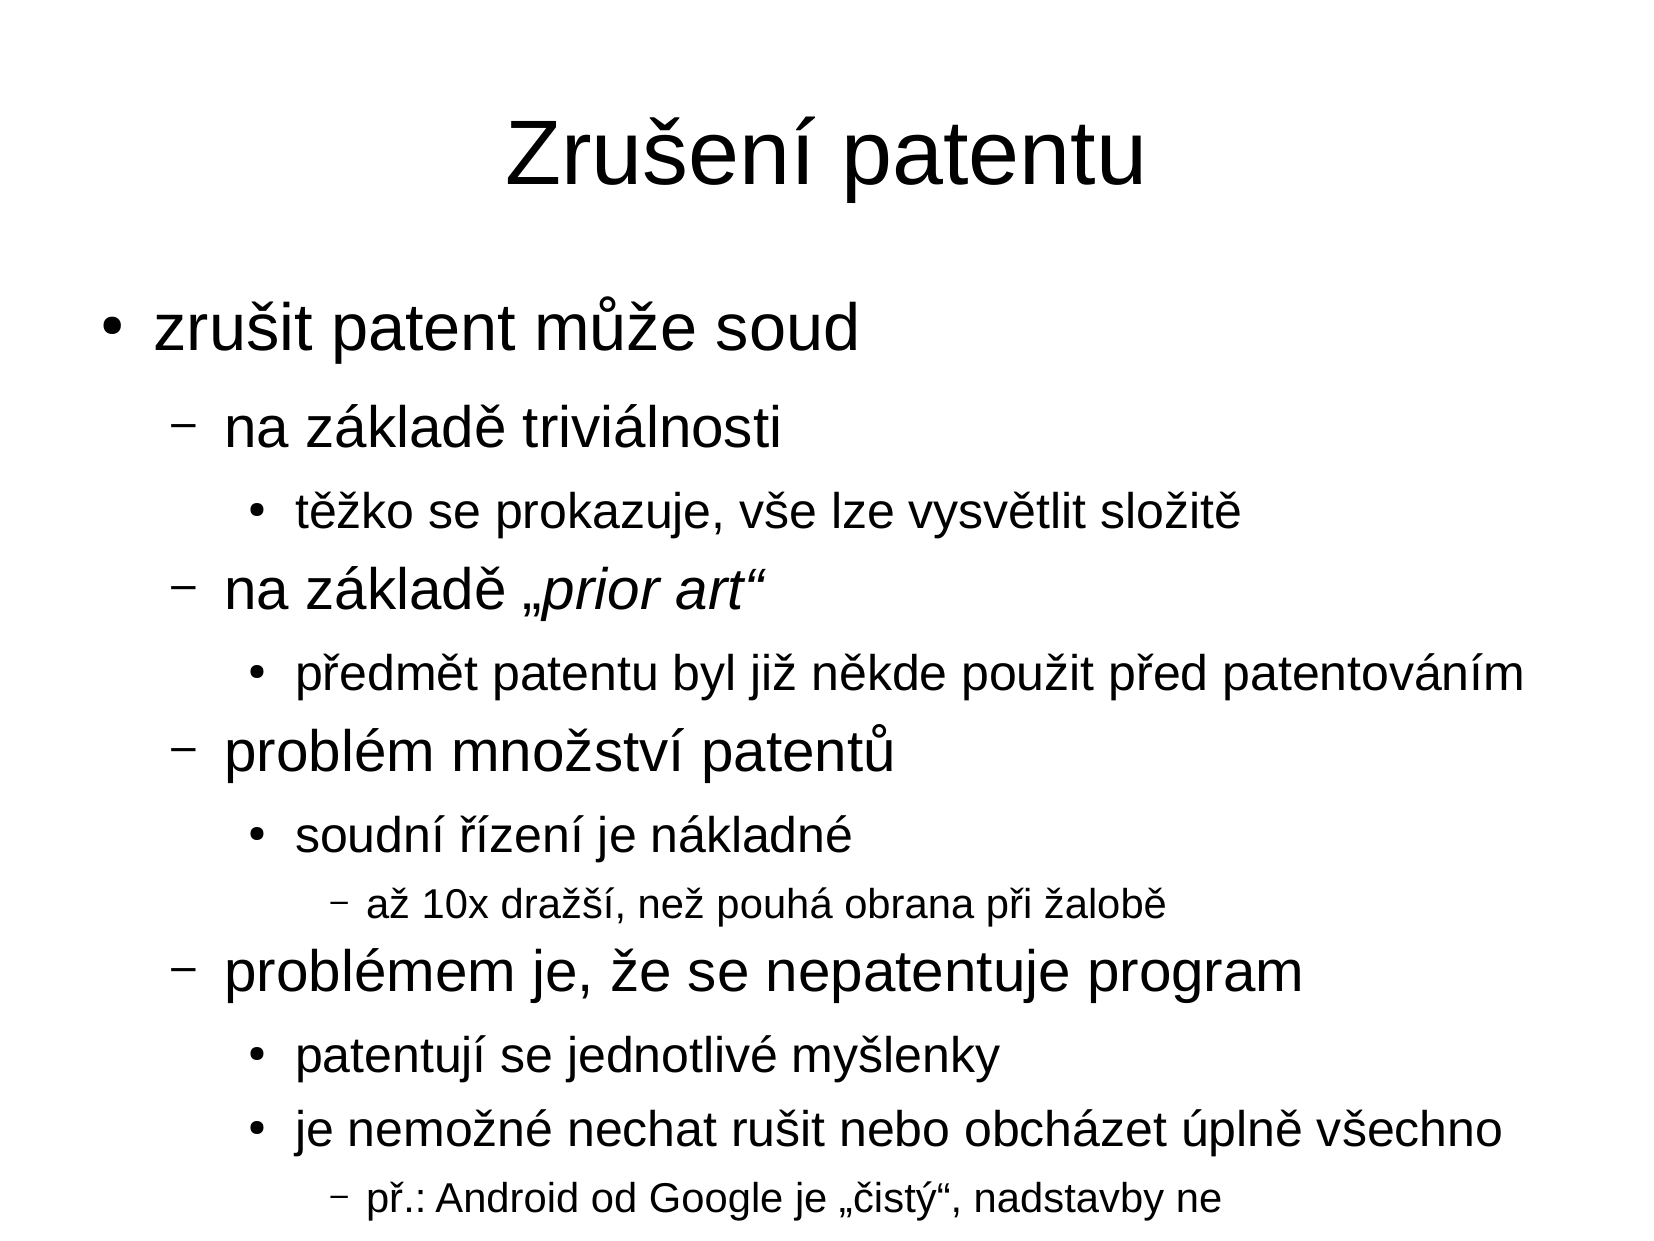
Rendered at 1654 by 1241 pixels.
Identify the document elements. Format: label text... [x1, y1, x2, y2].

title Zrušení patentu [82, 49, 1571, 257]
list zrušit patent může soud na základě triviálnosti těžko se prokazuje, vše lze vysvětlit složitě na základě „prior art“ předmět patentu byl již někde použit před patentováním problém množství patentů soudní řízení je nákladné až 10x dražší, než pouhá obrana při žalobě problémem je, že se nepatentuje program patentují se jednotlivé myšlenky je nemožné nechat rušit nebo obcházet úplně všechno př.: Android od Google je „čistý“, nadstavby ne [82, 290, 1538, 1205]
